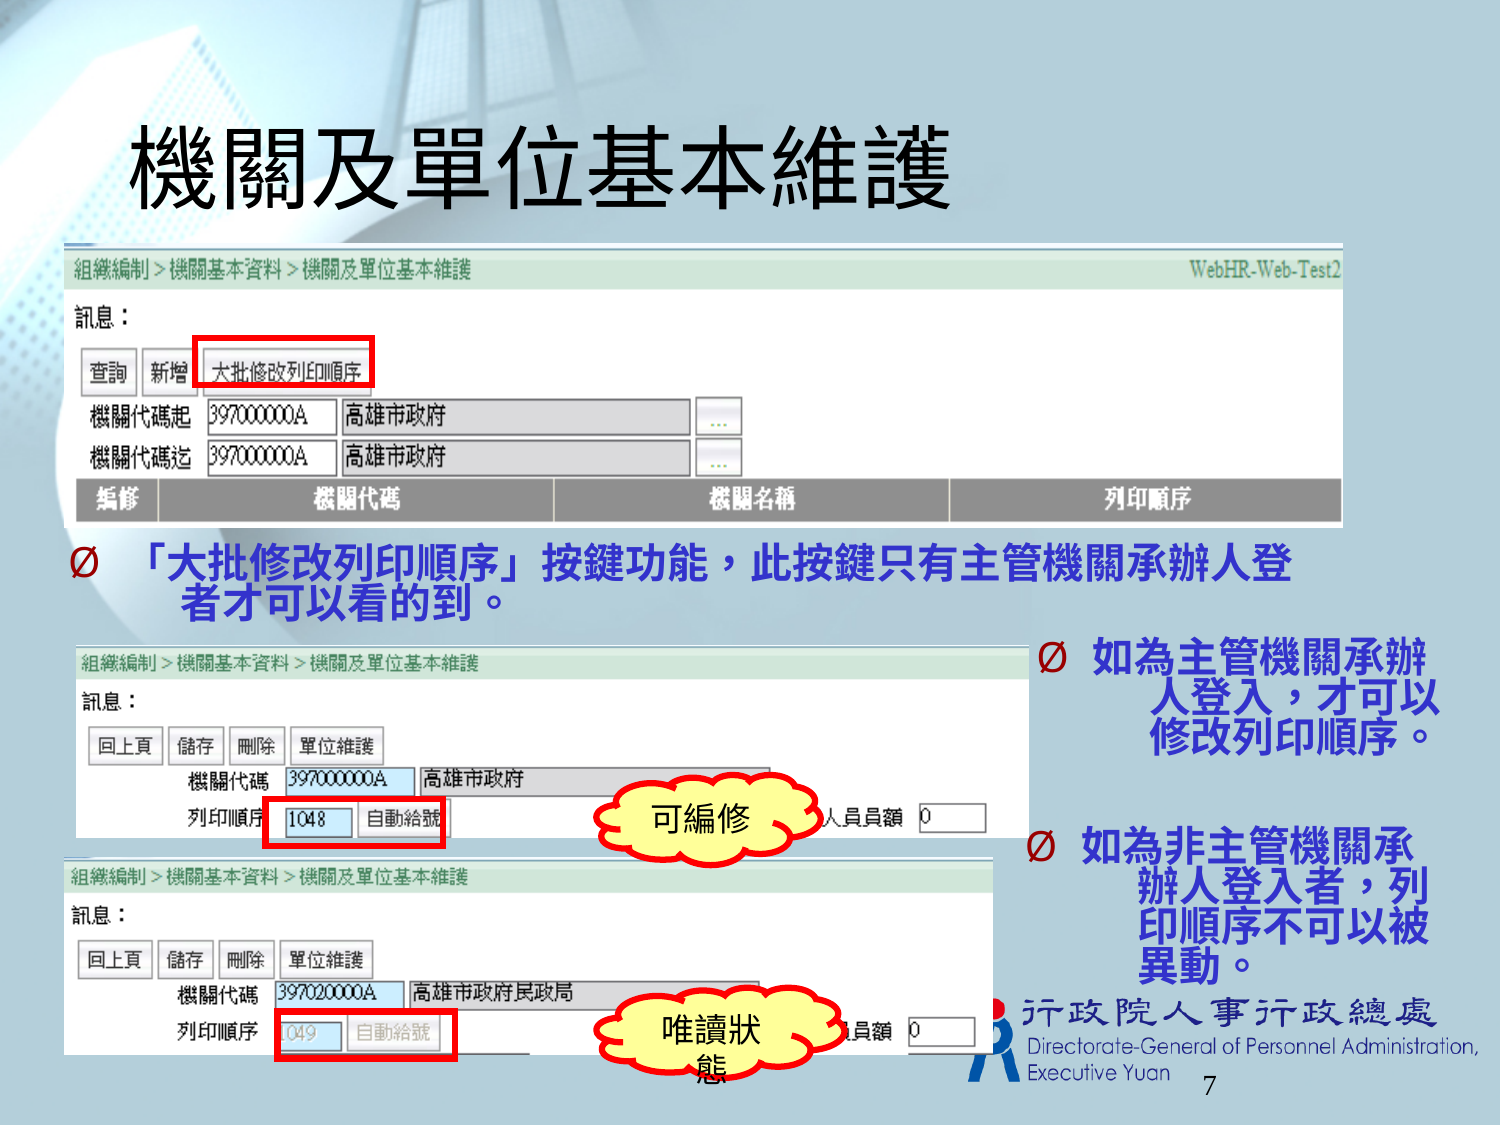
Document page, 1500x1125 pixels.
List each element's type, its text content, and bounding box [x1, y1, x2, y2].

picture [269, 802, 440, 838]
picture [76, 645, 1029, 838]
picture [281, 1015, 452, 1055]
picture [64, 857, 993, 1055]
text_box 如為主管機關承辦人登入，才可以修改列印順序。 [1022, 633, 1465, 771]
text_box 唯讀狀態 [596, 987, 845, 1078]
list 「大批修改列印順序」按鍵功能，此按鍵只有主管機關承辦人登者才可以看的到。 [53, 538, 1329, 641]
text_box [1187, 1058, 1500, 1124]
text_box 如為非主管機關承辦人登入者，列印順序不可以被異動。 [1010, 822, 1453, 960]
picture [64, 243, 1343, 528]
text_box 可編修 [596, 774, 821, 866]
title 機關及單位基本維護 [112, 99, 1388, 232]
